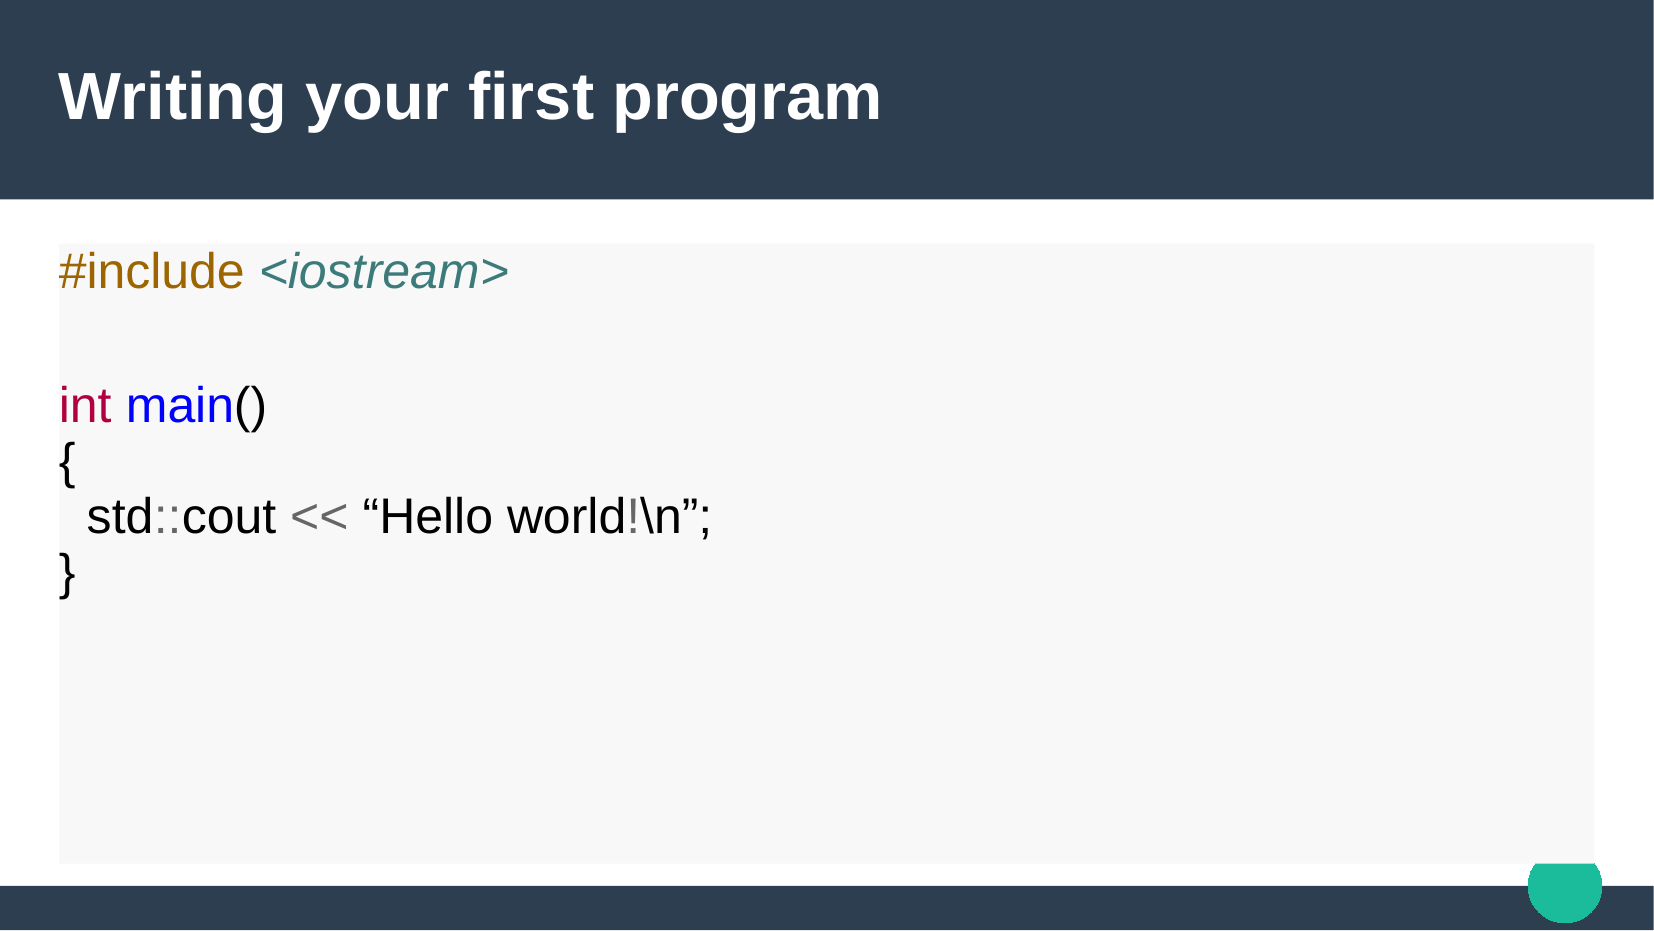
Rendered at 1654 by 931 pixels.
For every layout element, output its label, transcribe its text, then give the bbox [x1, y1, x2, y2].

title Writing your first program [59, 37, 1595, 155]
list #include <iostream> int main() { std::cout << “Hello world!\n”; } [59, 243, 1595, 864]
